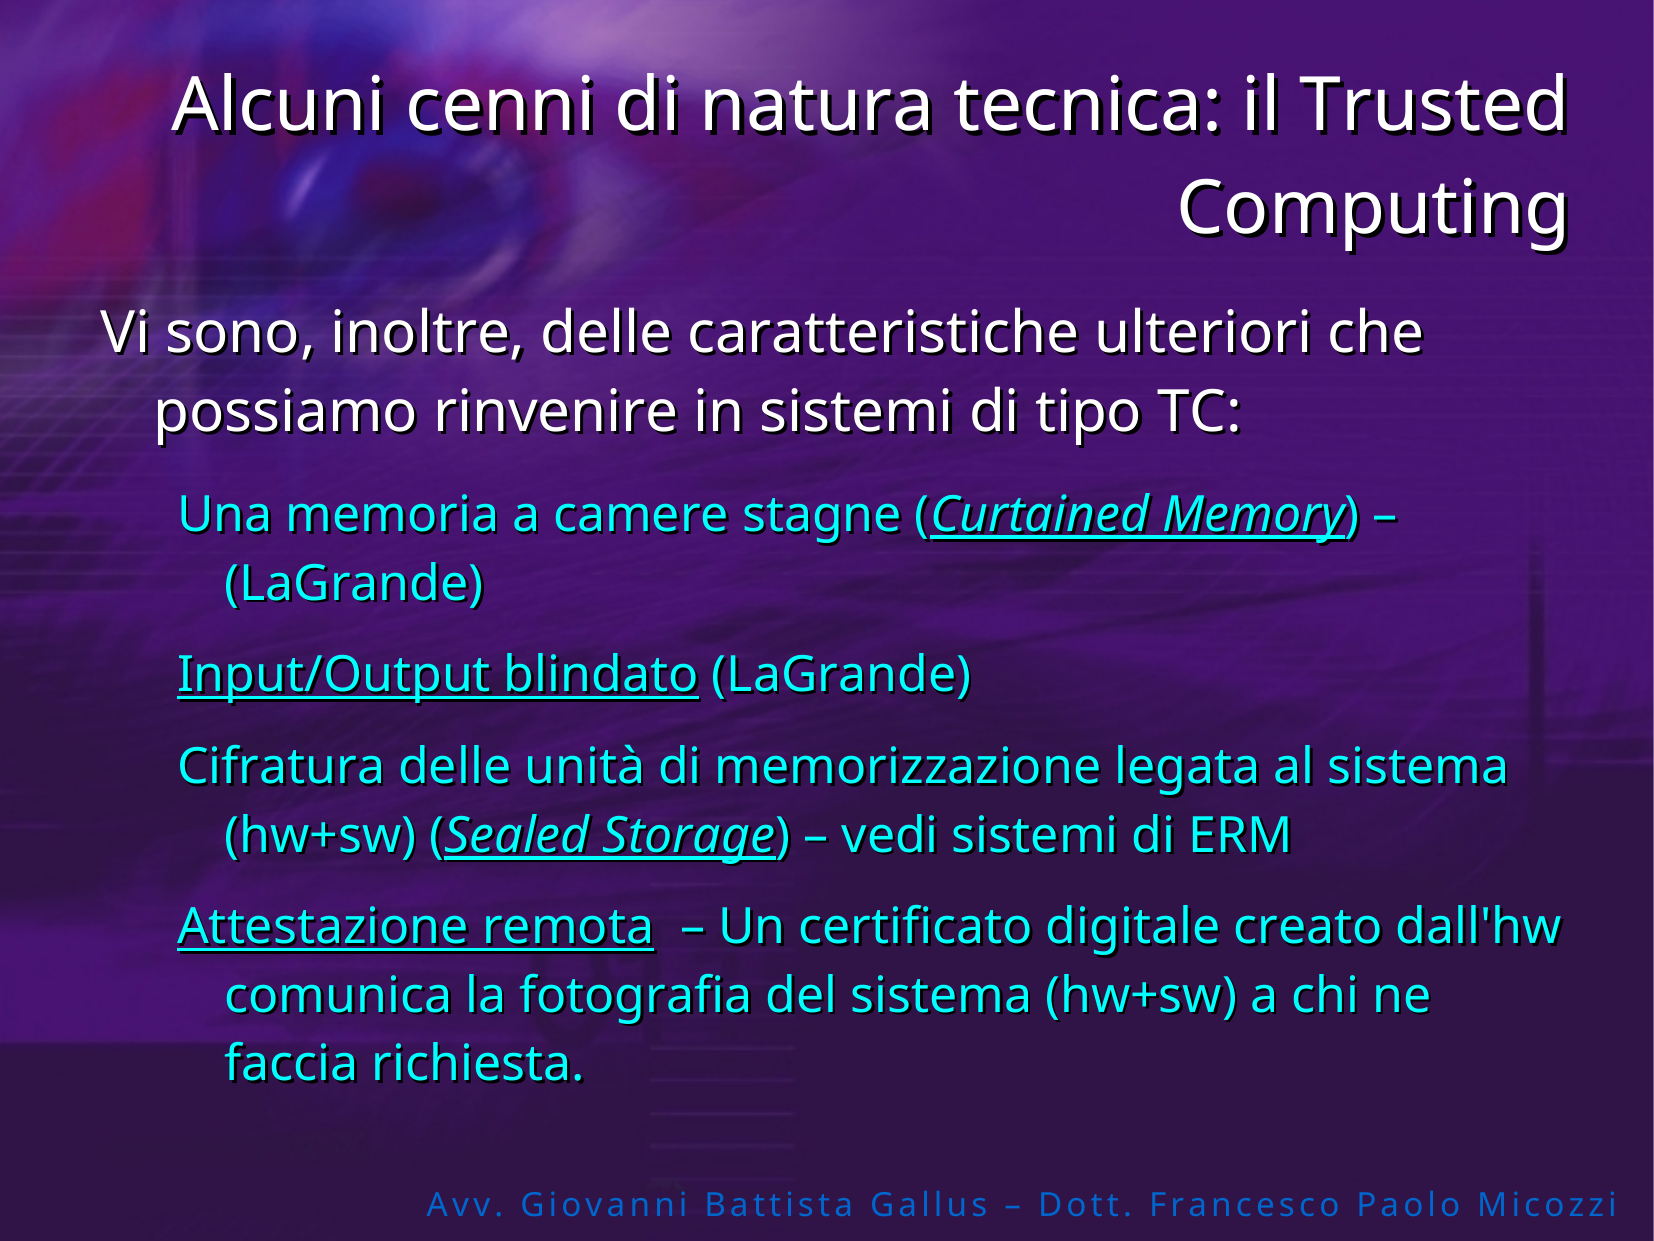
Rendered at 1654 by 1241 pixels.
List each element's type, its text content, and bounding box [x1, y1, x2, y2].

picture [0, 0, 1654, 1241]
list Vi sono, inoltre, delle caratteristiche ulteriori che possiamo rinvenire in sistemi di tipo TC: Una memoria a camere stagne (Curtained Memory) – (LaGrande) Input/Output blindato (LaGrande) Cifratura delle unità di memorizzazione legata al sistema (hw+sw) (Sealed Storage) – vedi sistemi di ERM Attestazione remota – Un certificato digitale creato dall'hw comunica la fotografia del sistema (hw+sw) a chi ne faccia richiesta. [82, 290, 1571, 1109]
title Alcuni cenni di natura tecnica: il Trusted Computing [82, 49, 1571, 257]
